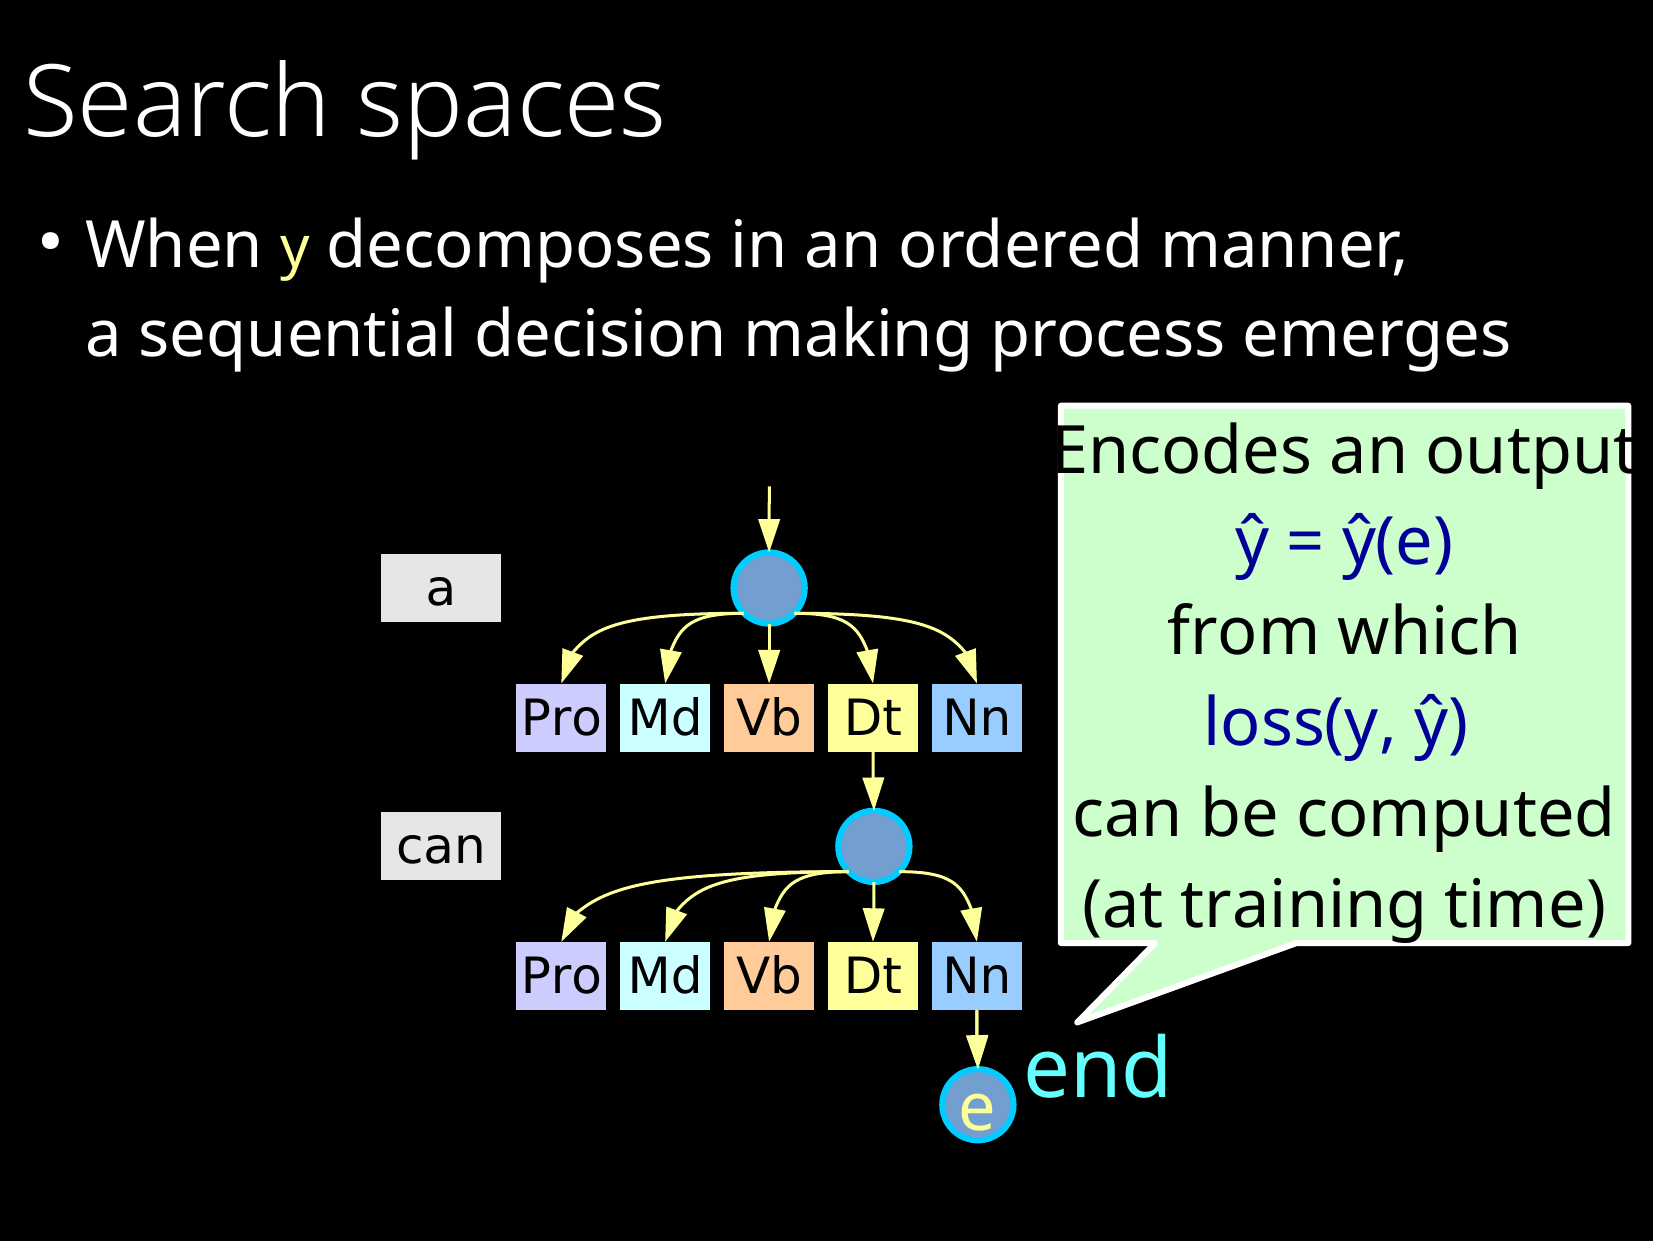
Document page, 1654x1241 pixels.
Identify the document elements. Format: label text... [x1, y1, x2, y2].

list When y decomposes in an ordered manner, a sequential decision making process emerges [23, 198, 1630, 379]
text_box end [1023, 1008, 1157, 1120]
text_box Vb [723, 683, 815, 753]
text_box [733, 552, 805, 624]
text_box e [942, 1069, 1014, 1141]
text_box Dt [827, 941, 919, 1011]
text_box Nn [931, 941, 1023, 1011]
text_box Encodes an output ŷ = ŷ(e) from which loss(y, ŷ) can be computed (at training time) [1060, 405, 1629, 1023]
text_box Pro [515, 683, 607, 753]
text_box Md [619, 941, 711, 1011]
text_box [838, 810, 910, 882]
text_box Md [619, 683, 711, 753]
text_box Vb [723, 941, 815, 1011]
text_box Nn [931, 683, 1023, 753]
text_box can [380, 811, 502, 881]
text_box Dt [827, 683, 919, 753]
text_box Pro [515, 941, 607, 1011]
text_box a [380, 553, 502, 623]
title Search spaces [23, 25, 1630, 171]
